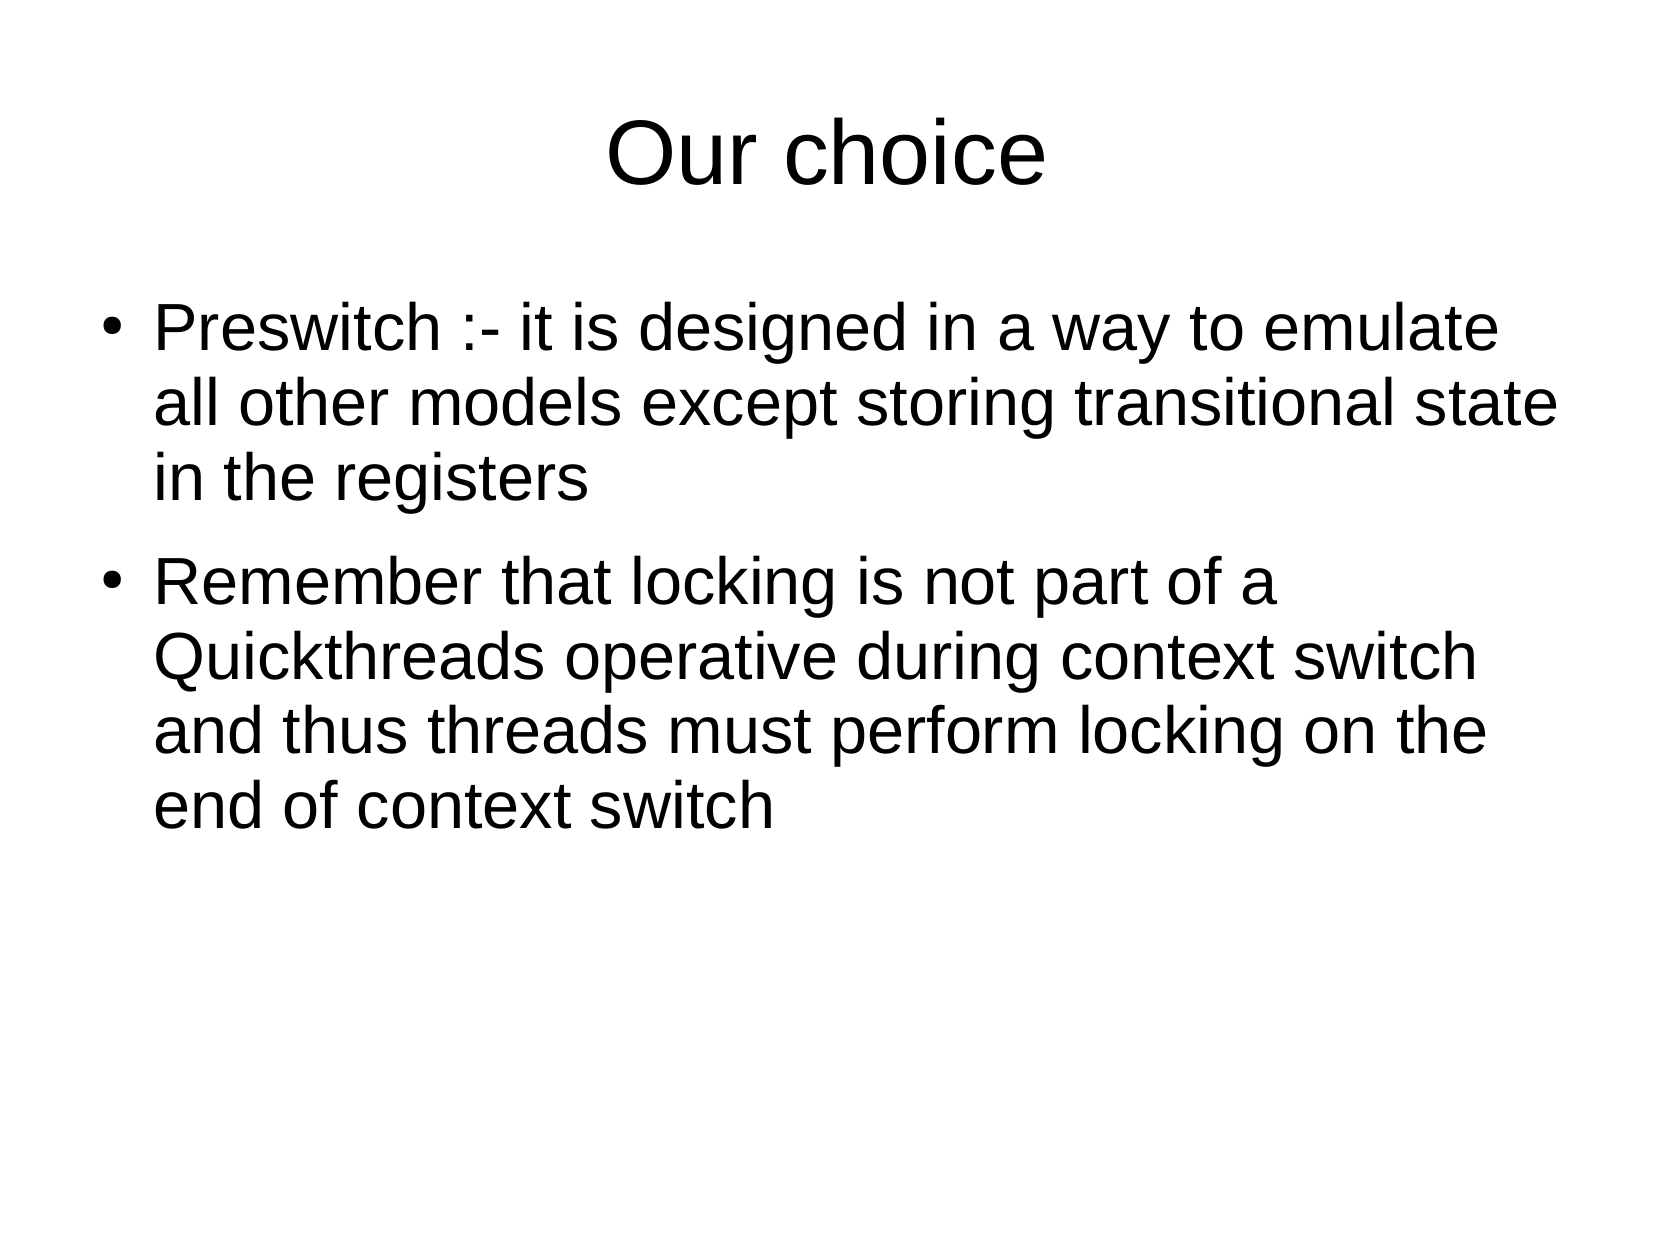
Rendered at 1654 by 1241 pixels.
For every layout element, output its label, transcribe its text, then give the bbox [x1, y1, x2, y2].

list Preswitch :- it is designed in a way to emulate all other models except storing transitional state in the registers Remember that locking is not part of a Quickthreads operative during context switch and thus threads must perform locking on the end of context switch [82, 290, 1571, 1010]
title Our choice [82, 49, 1571, 257]
